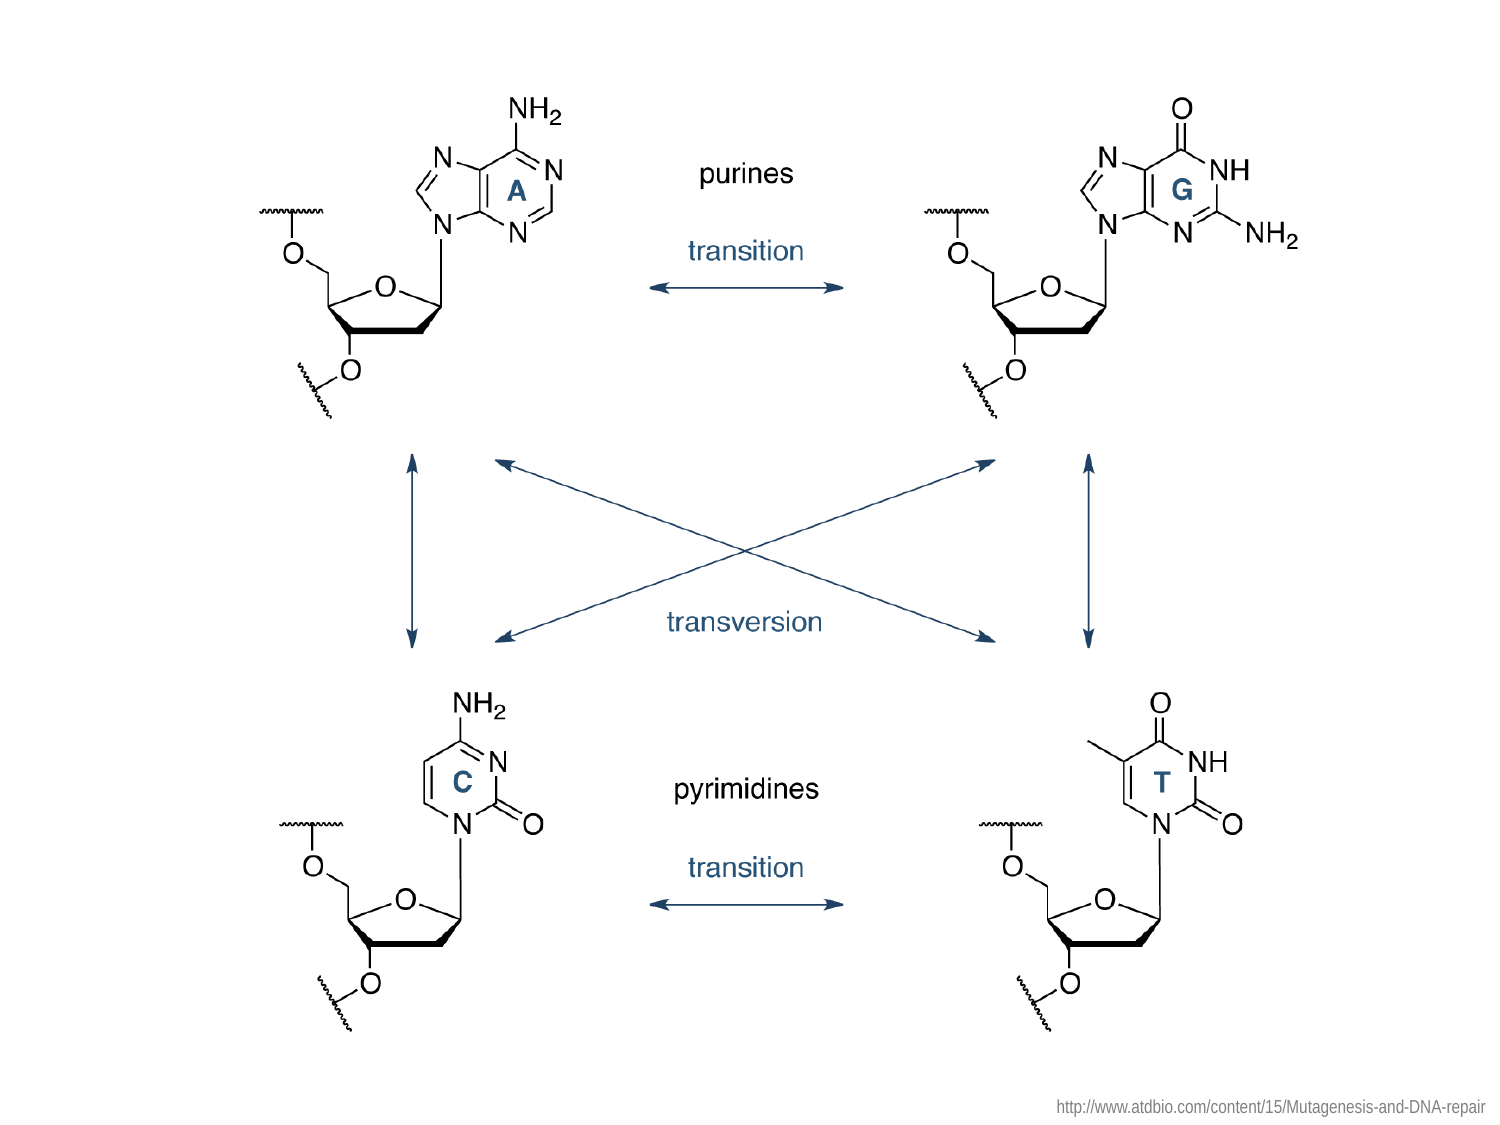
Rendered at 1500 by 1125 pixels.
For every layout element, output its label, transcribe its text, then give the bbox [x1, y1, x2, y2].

text_box http://www.atdbio.com/content/15/Mutagenesis-and-DNA-repair [749, 1087, 1500, 1125]
picture [253, 89, 1306, 1032]
